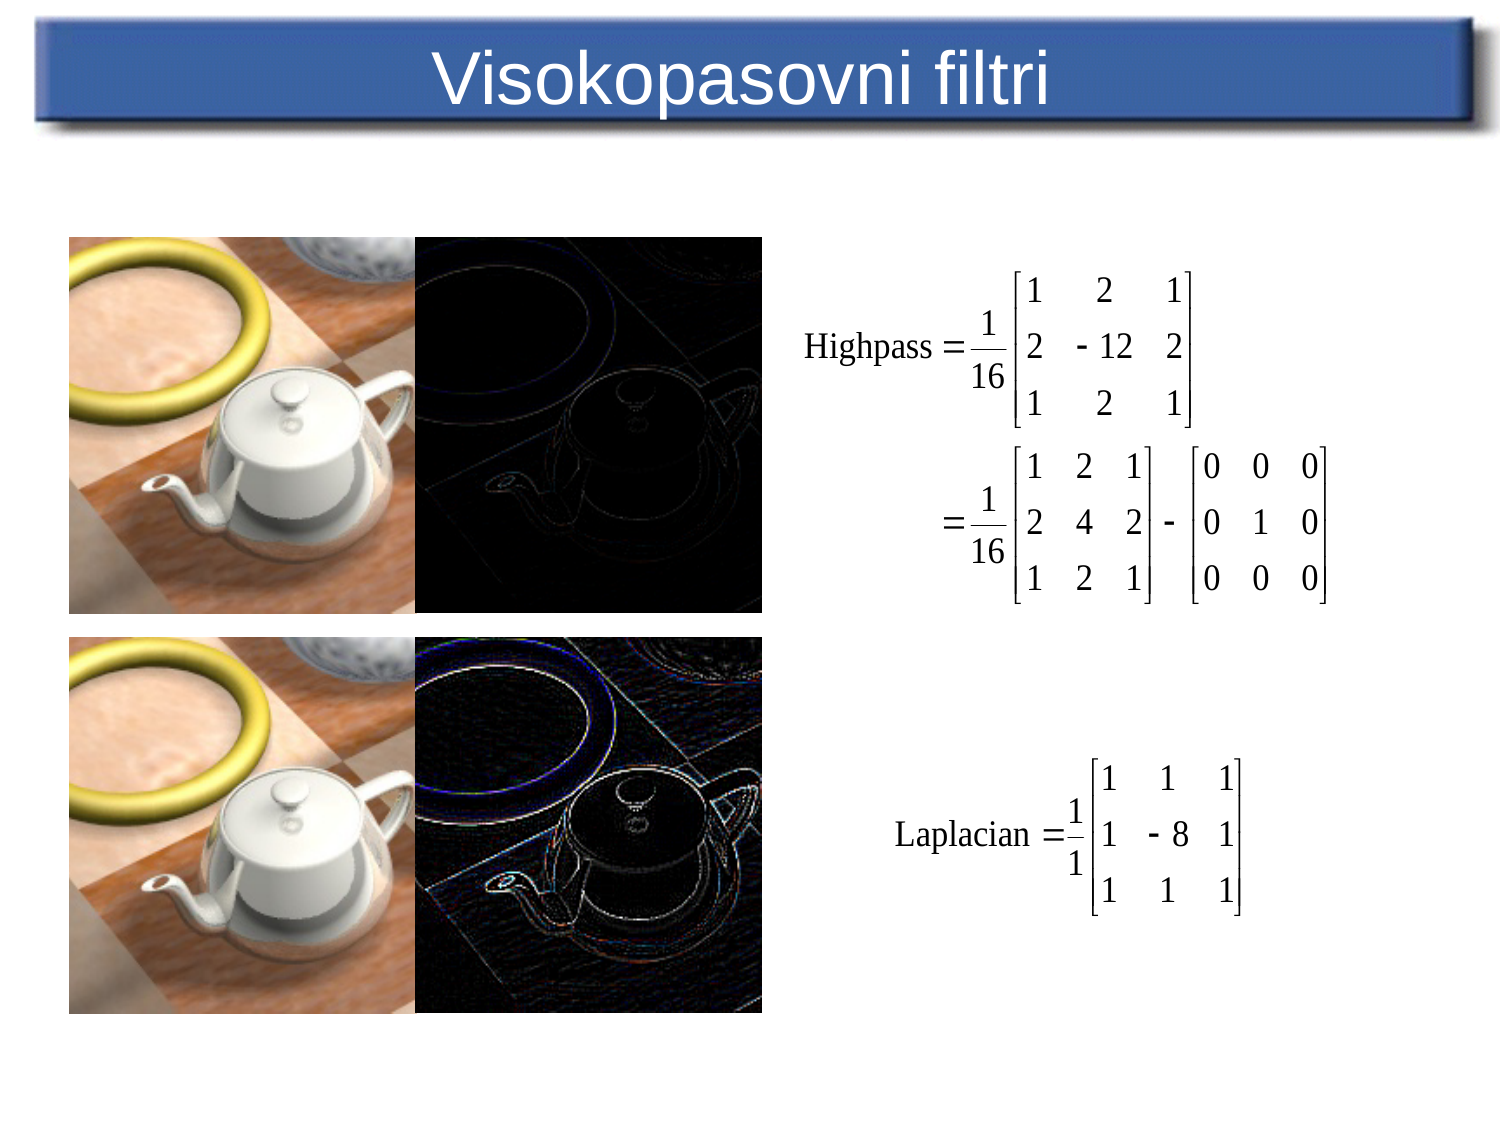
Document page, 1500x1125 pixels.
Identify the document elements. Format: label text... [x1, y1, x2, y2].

picture [69, 237, 762, 615]
picture [1379, 14, 1500, 141]
chart [798, 262, 1338, 613]
chart [888, 750, 1252, 925]
title Visokopasovni filtri [103, 0, 1379, 149]
picture [33, 14, 103, 141]
picture [69, 637, 762, 1015]
